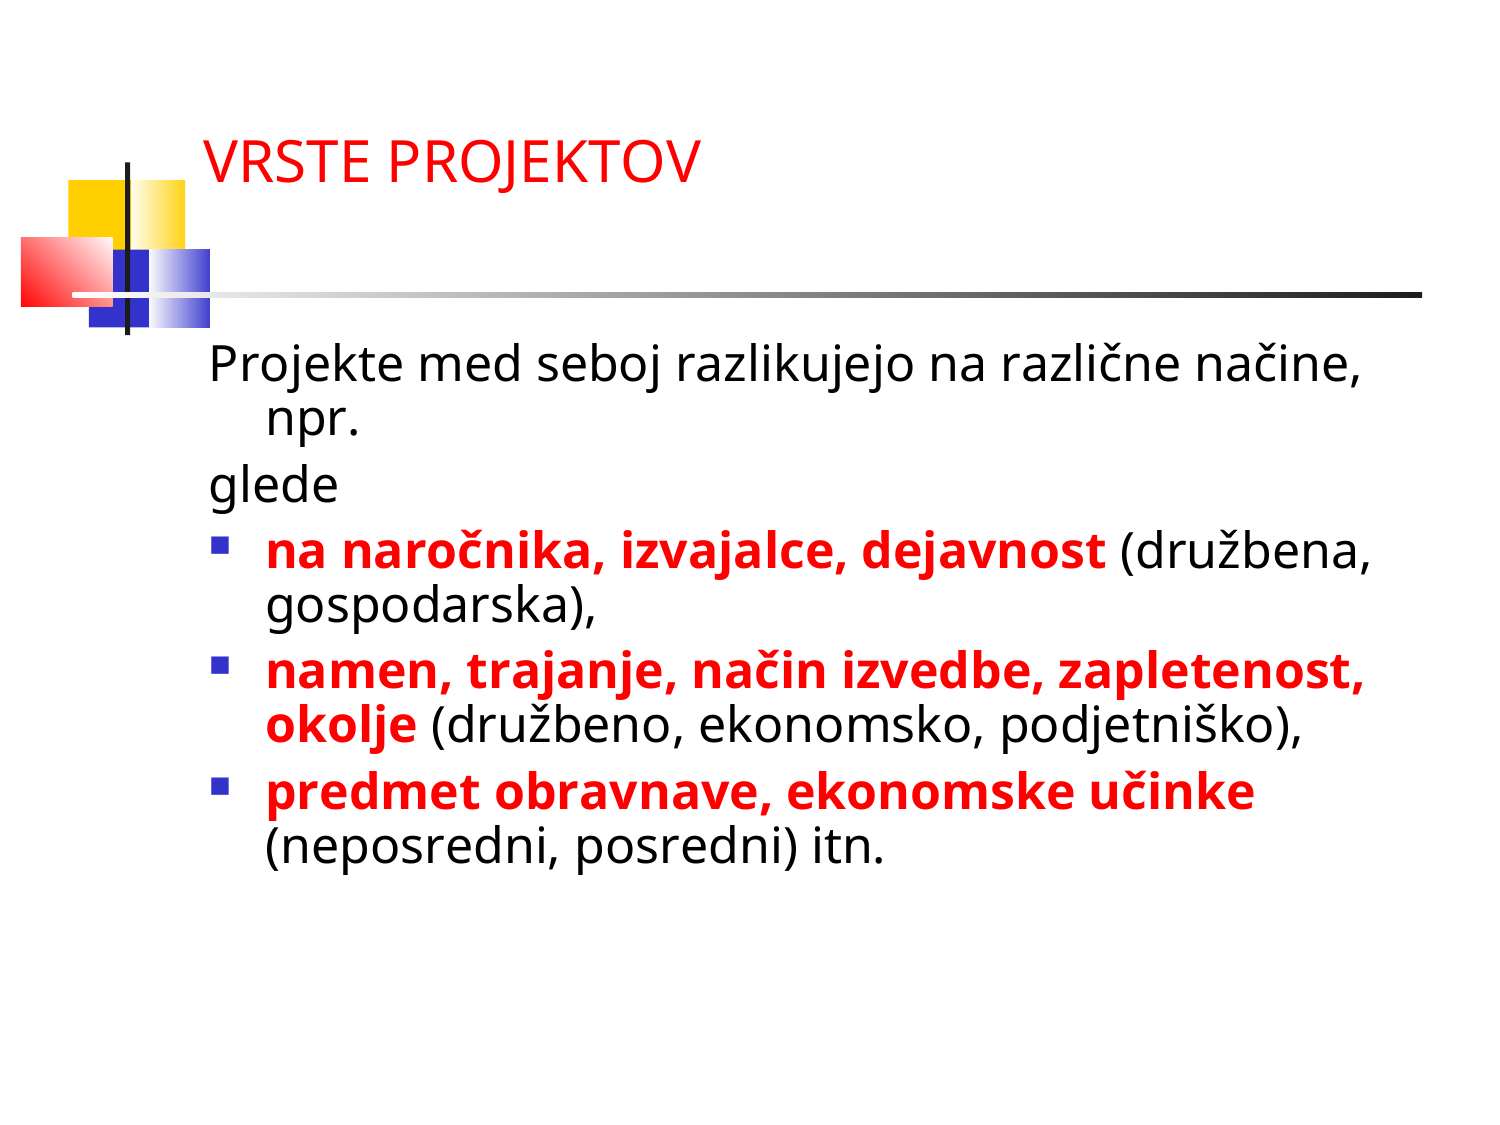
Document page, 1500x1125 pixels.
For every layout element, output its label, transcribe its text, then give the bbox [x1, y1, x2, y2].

list Projekte med seboj razlikujejo na različne načine, npr. glede na naročnika, izvajalce, dejavnost (družbena, gospodarska), namen, trajanje, način izvedbe, zapletenost, okolje (družbeno, ekonomsko, podjetniško), predmet obravnave, ekonomske učinke (neposredni, posredni) itn. [193, 331, 1469, 1007]
title VRSTE PROJEKTOV [188, 35, 1468, 202]
